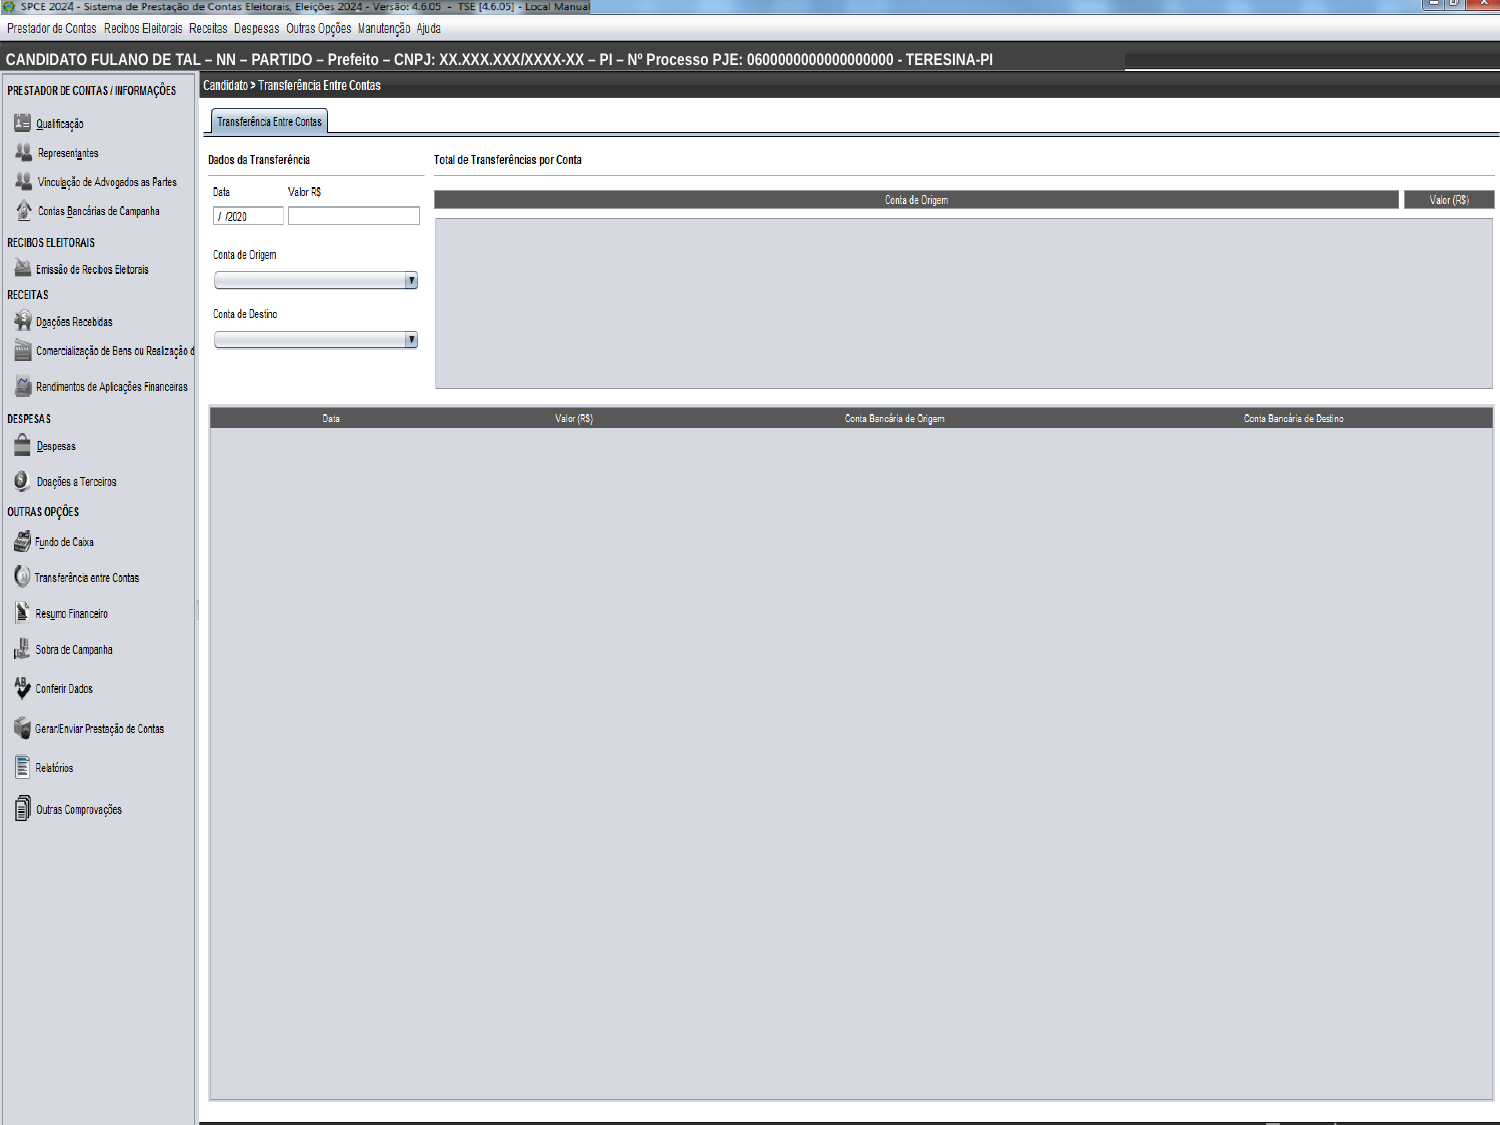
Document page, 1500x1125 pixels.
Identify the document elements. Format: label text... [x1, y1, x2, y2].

picture [0, 0, 1500, 1125]
text_box CANDIDATO FULANO DE TAL – NN – PARTIDO – Prefeito – CNPJ: XX.XXX.XXX/XXXX-XX – PI – Nº Processo PJE: 0600000000000000000 - TERESINA-PI [0, 47, 1125, 71]
